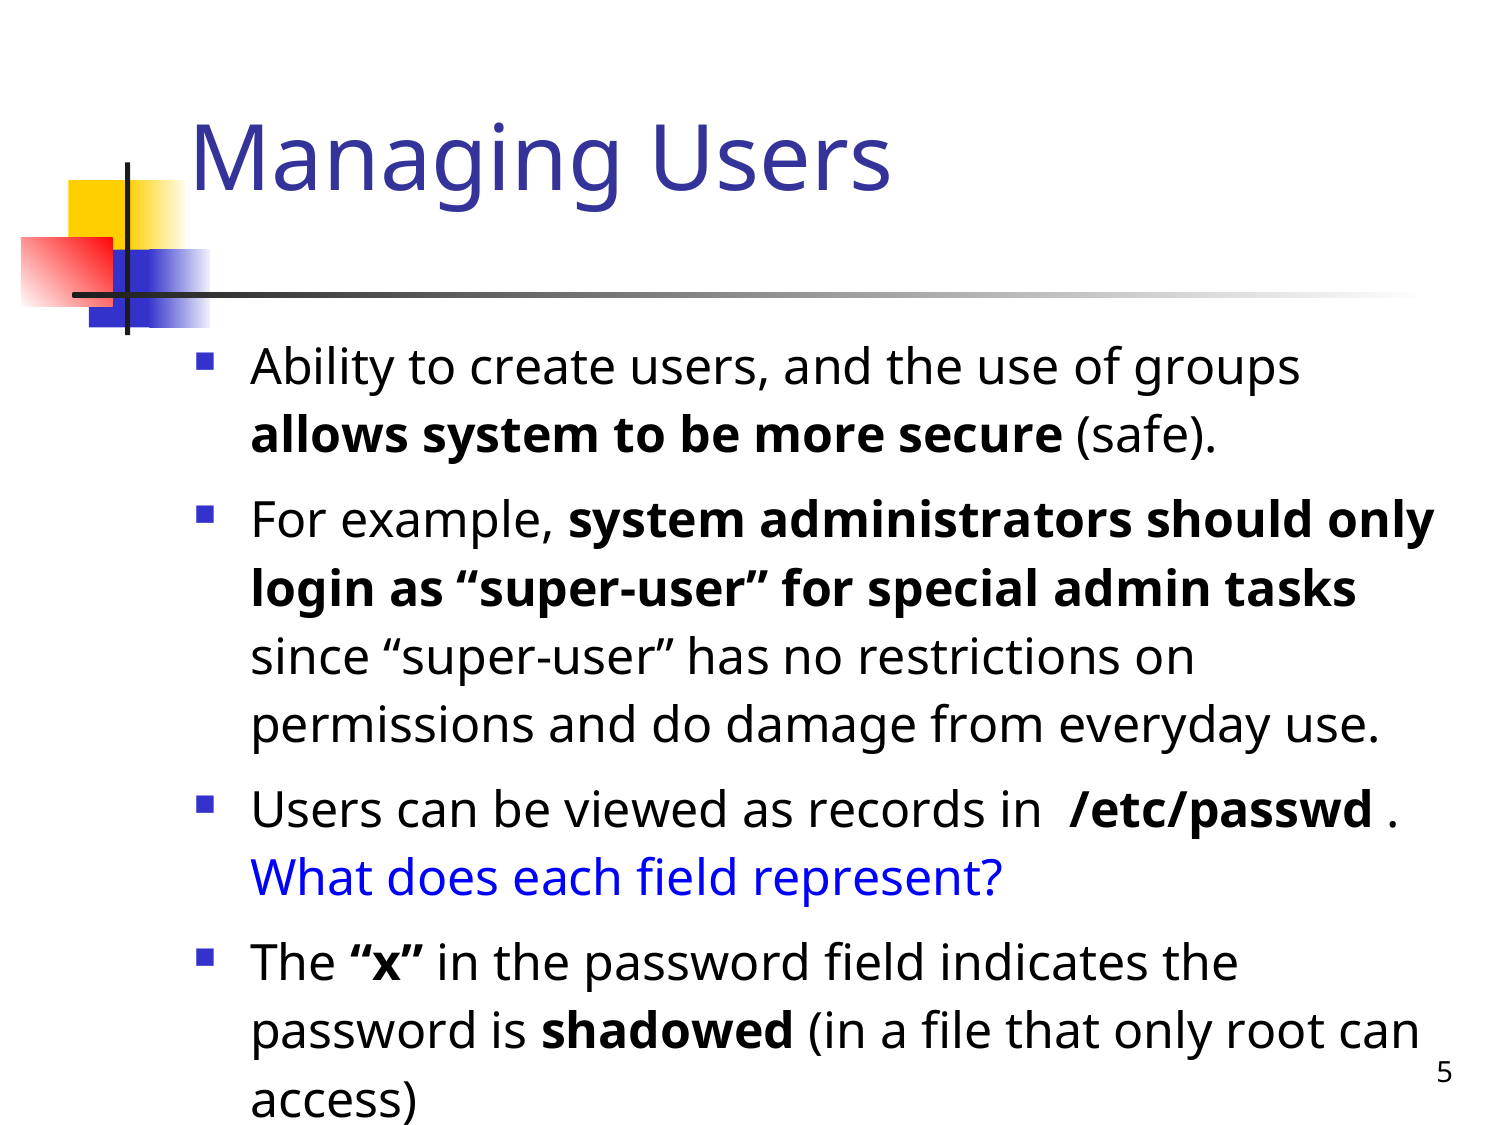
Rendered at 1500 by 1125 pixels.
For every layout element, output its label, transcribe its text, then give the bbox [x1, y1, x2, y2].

list Ability to create users, and the use of groups allows system to be more secure (safe). For example, system administrators should only login as “super-user” for special admin tasks since “super-user” has no restrictions on permissions and do damage from everyday use. Users can be viewed as records in /etc/passwd . What does each field represent? The “x” in the password field indicates the password is shadowed (in a file that only root can access) [193, 331, 1469, 1080]
title Managing Users [188, 42, 1468, 268]
